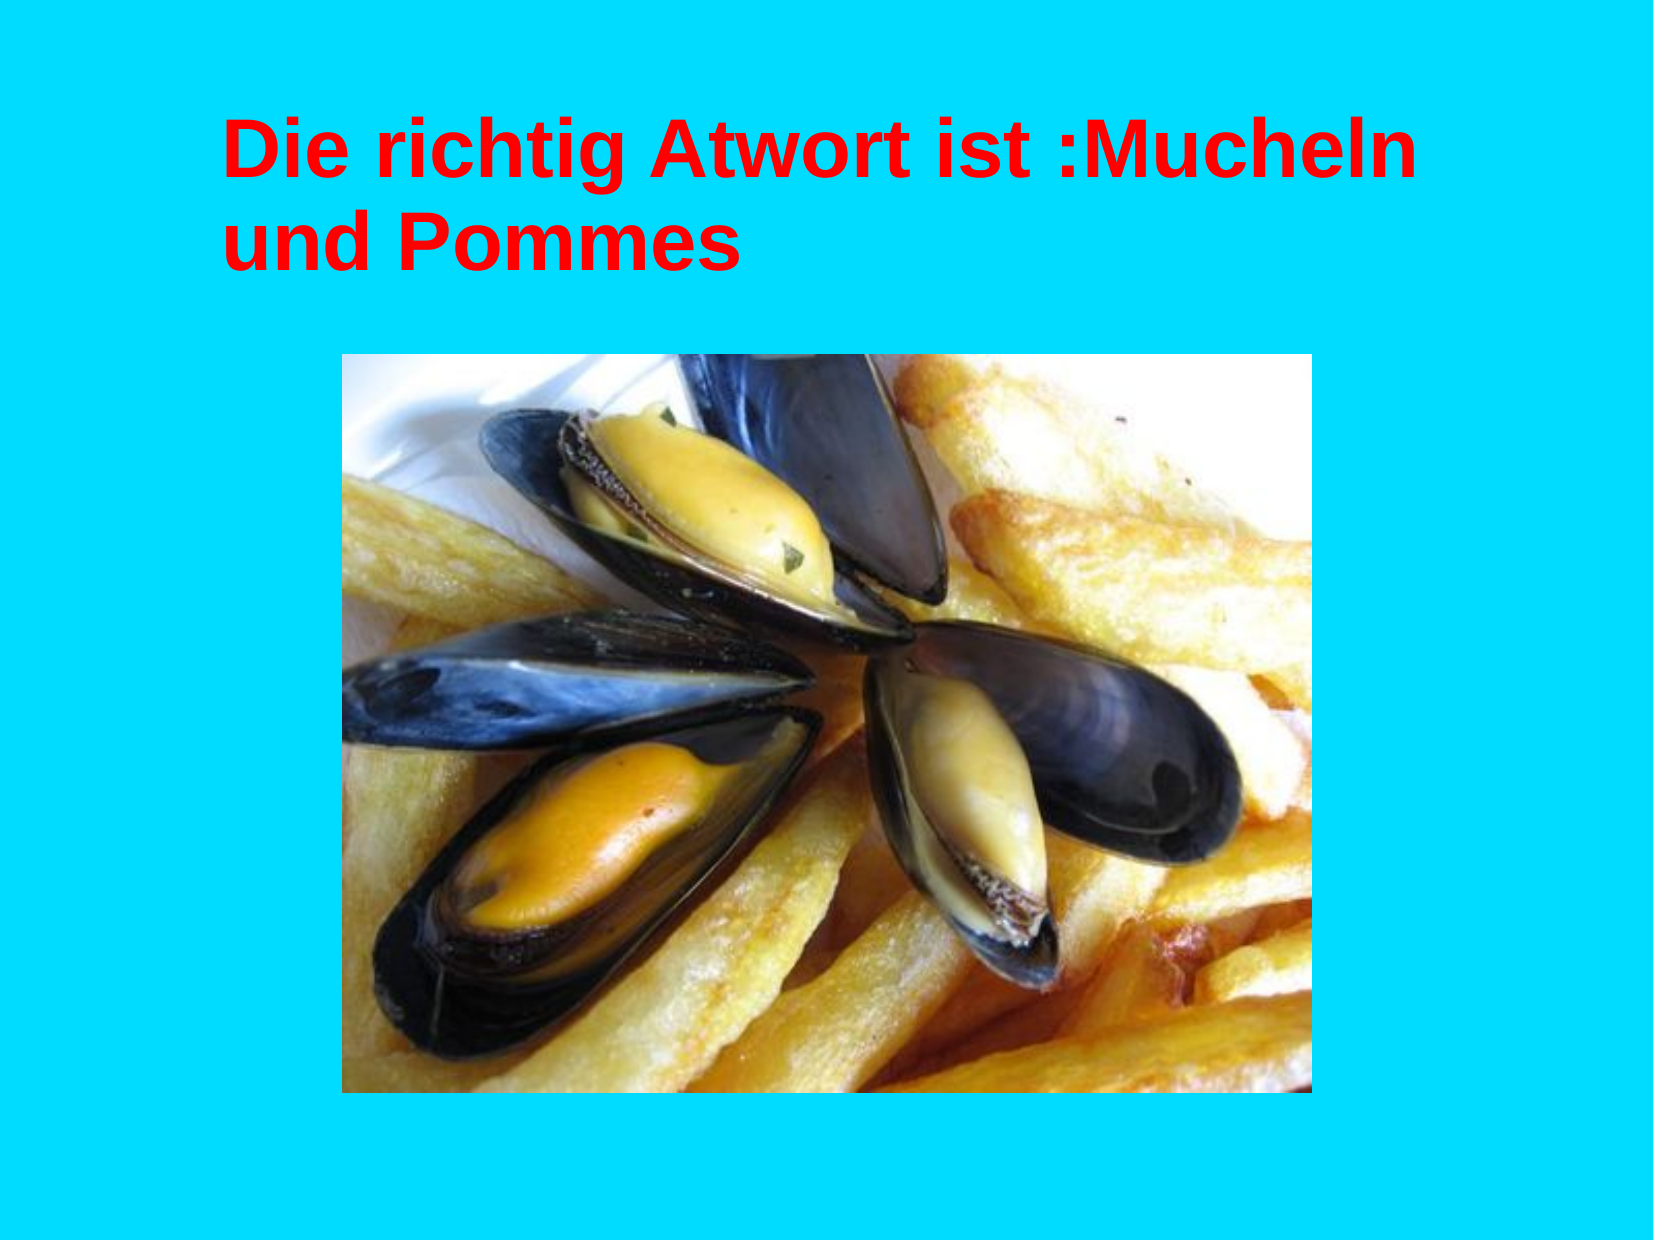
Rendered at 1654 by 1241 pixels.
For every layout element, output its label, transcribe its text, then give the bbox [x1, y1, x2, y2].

picture [342, 354, 1312, 1093]
text_box Die richtig Atwort ist :Mucheln und Pommes [206, 94, 1506, 296]
